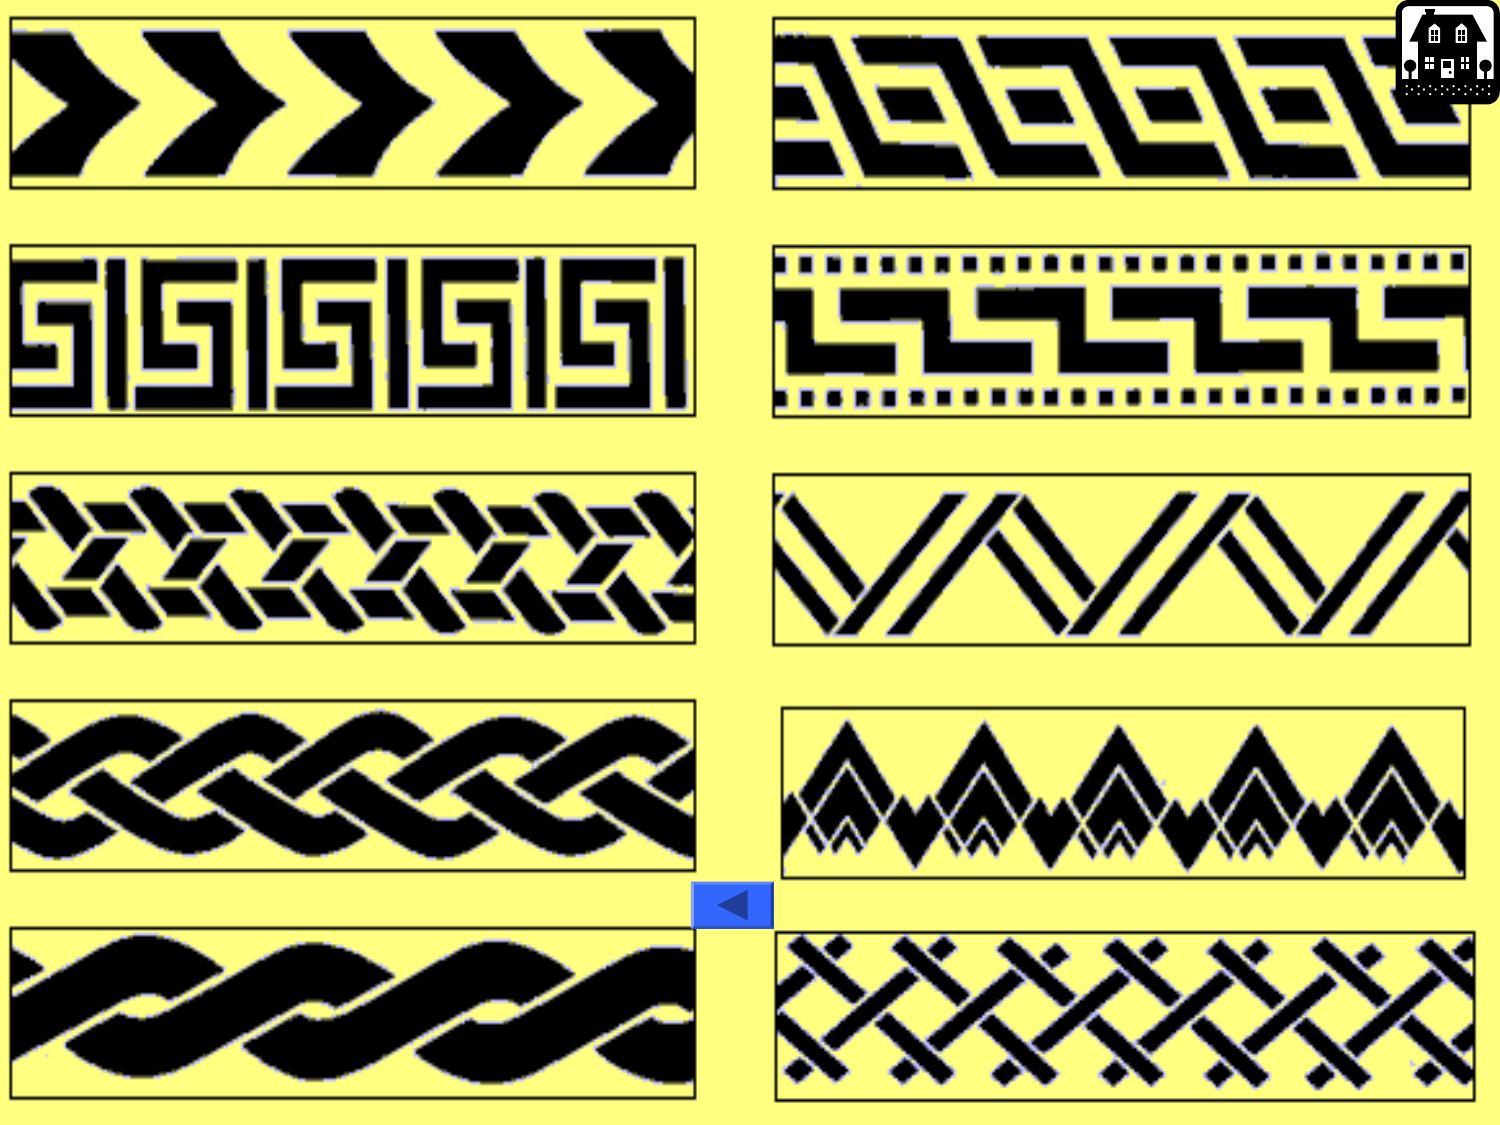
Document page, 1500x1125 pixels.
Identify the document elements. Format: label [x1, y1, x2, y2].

picture [0, 0, 1500, 1125]
text_box [692, 881, 774, 929]
